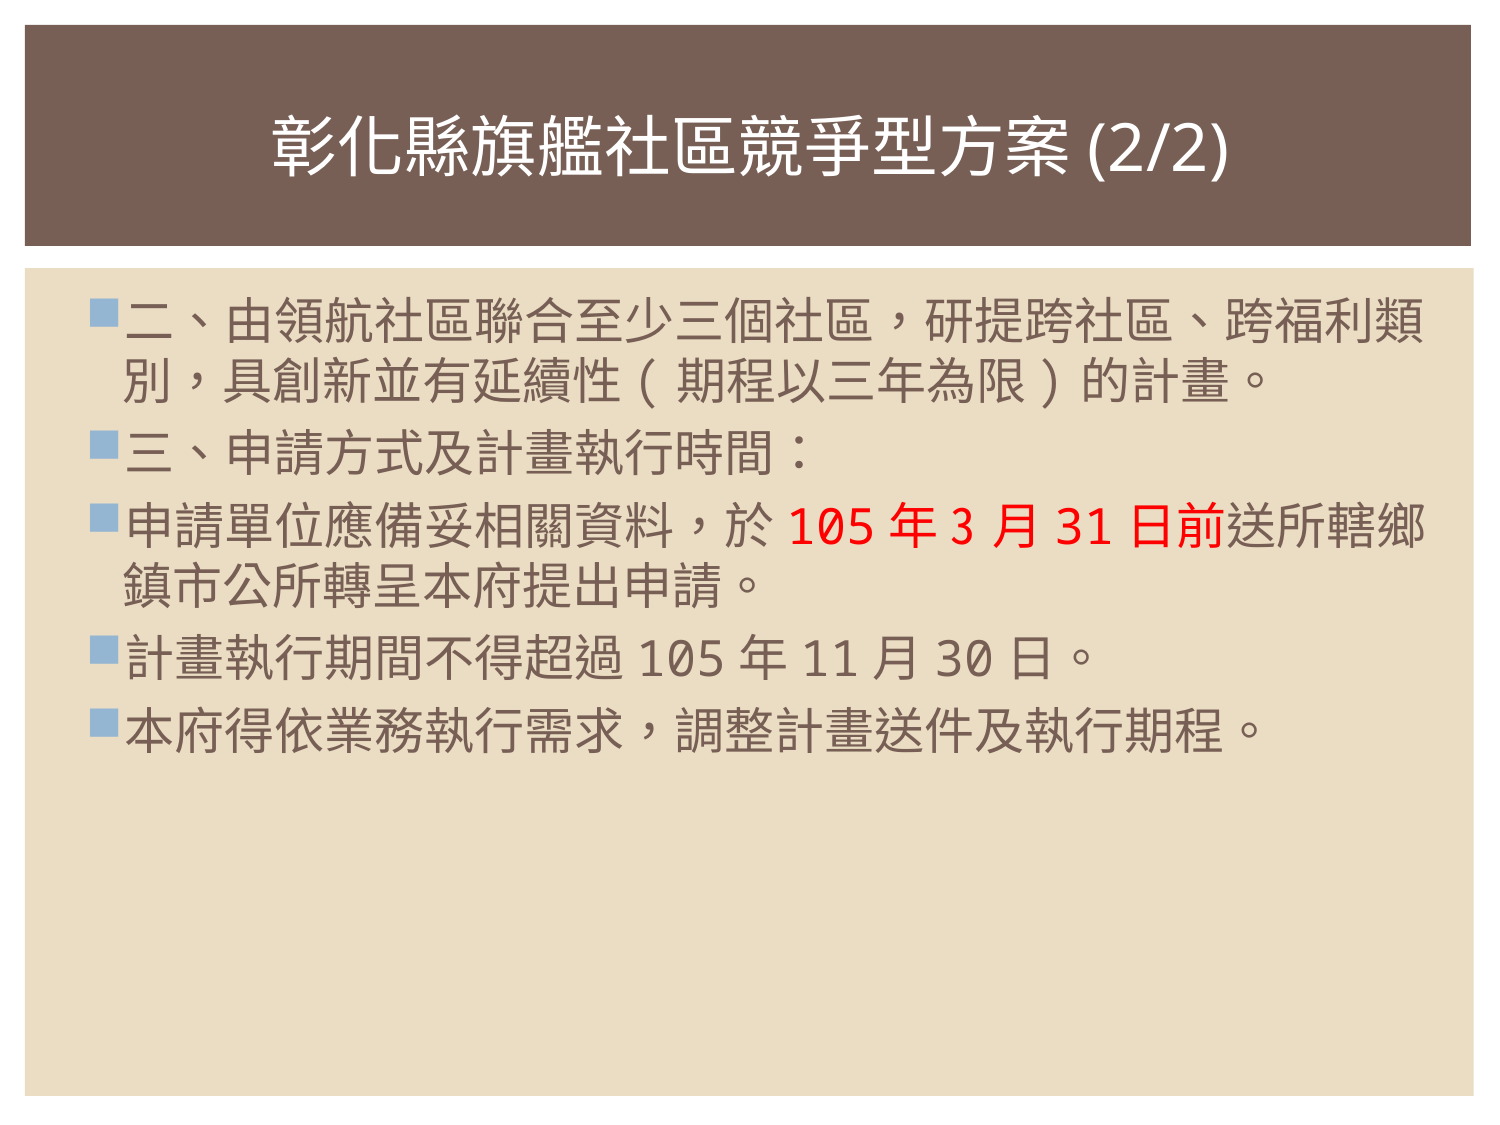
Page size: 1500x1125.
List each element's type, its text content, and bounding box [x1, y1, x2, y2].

title 彰化縣旗艦社區競爭型方案(2/2) [62, 58, 1438, 232]
list 二、由領航社區聯合至少三個社區，研提跨社區、跨福利類別，具創新並有延續性(期程以三年為限)的計畫。 三、申請方式及計畫執行時間： 申請單位應備妥相關資料，於105年3月31日前送所轄鄉鎮市公所轉呈本府提出申請。 計畫執行期間不得超過105年11月30日。 本府得依業務執行需求，調整計畫送件及執行期程。 [62, 281, 1442, 1005]
